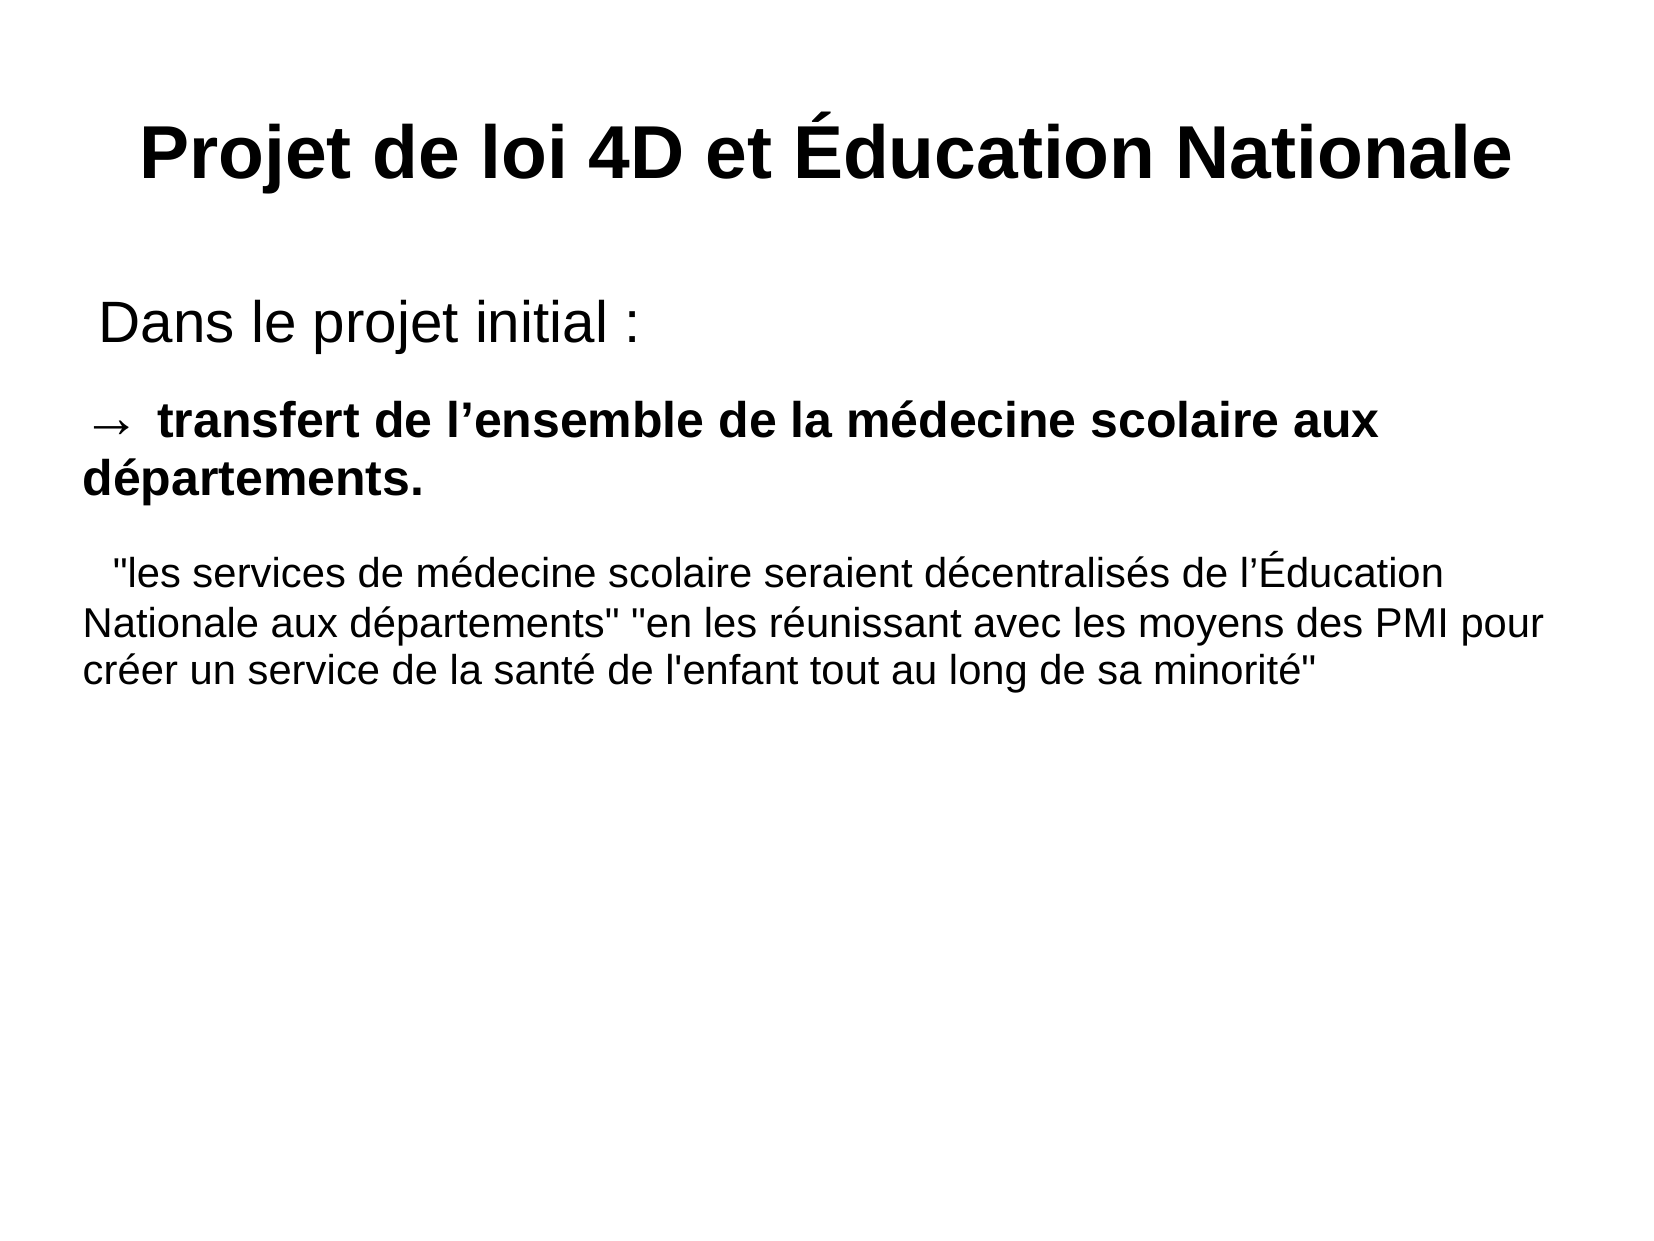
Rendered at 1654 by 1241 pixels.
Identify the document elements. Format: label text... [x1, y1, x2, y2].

list Dans le projet initial : → transfert de l’ensemble de la médecine scolaire aux départements. "les services de médecine scolaire seraient décentralisés de l’Éducation Nationale aux départements" "en les réunissant avec les moyens des PMI pour créer un service de la santé de l'enfant tout au long de sa minorité" [82, 290, 1571, 1109]
title Projet de loi 4D et Éducation Nationale [82, 49, 1571, 257]
